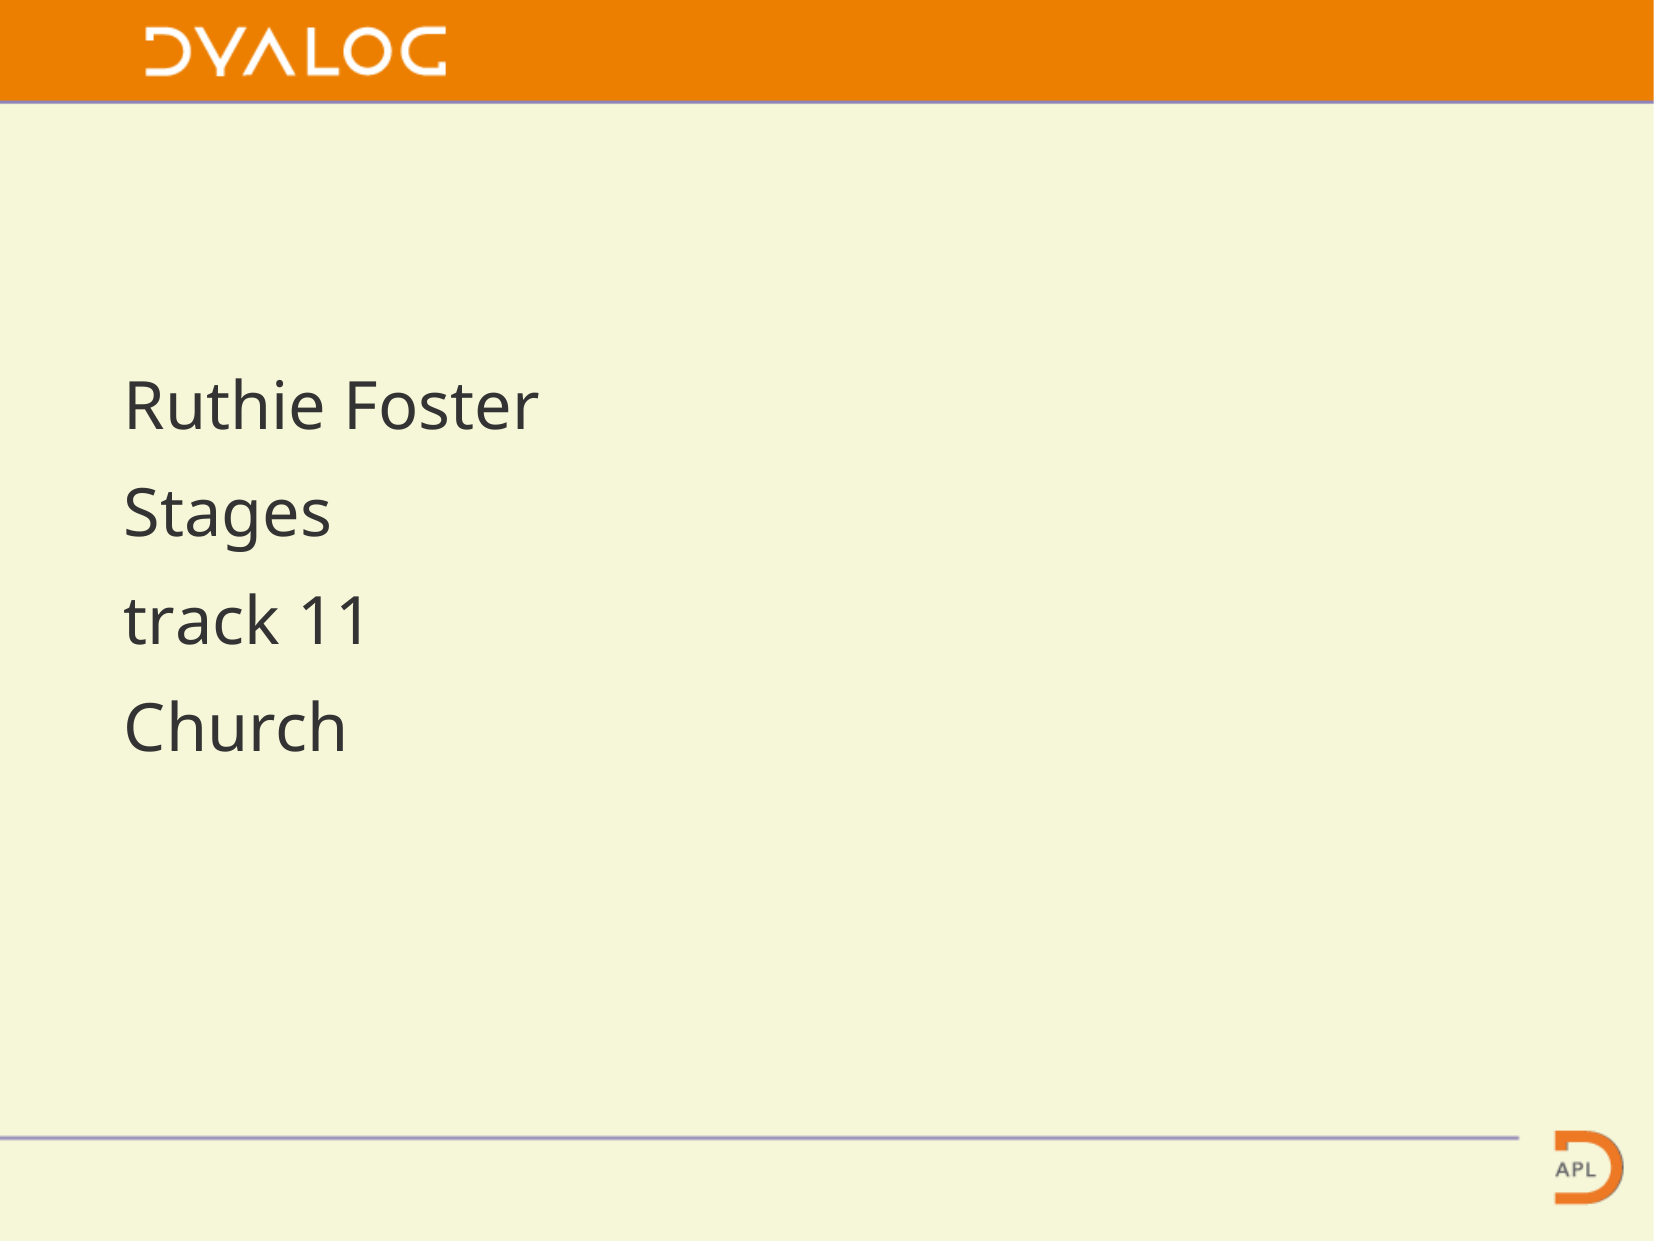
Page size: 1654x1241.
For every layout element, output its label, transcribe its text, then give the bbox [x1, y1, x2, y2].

list Ruthie Foster Stages track 11 Church [124, 358, 1530, 1103]
picture [0, 0, 1654, 1241]
title [124, 83, 1530, 344]
